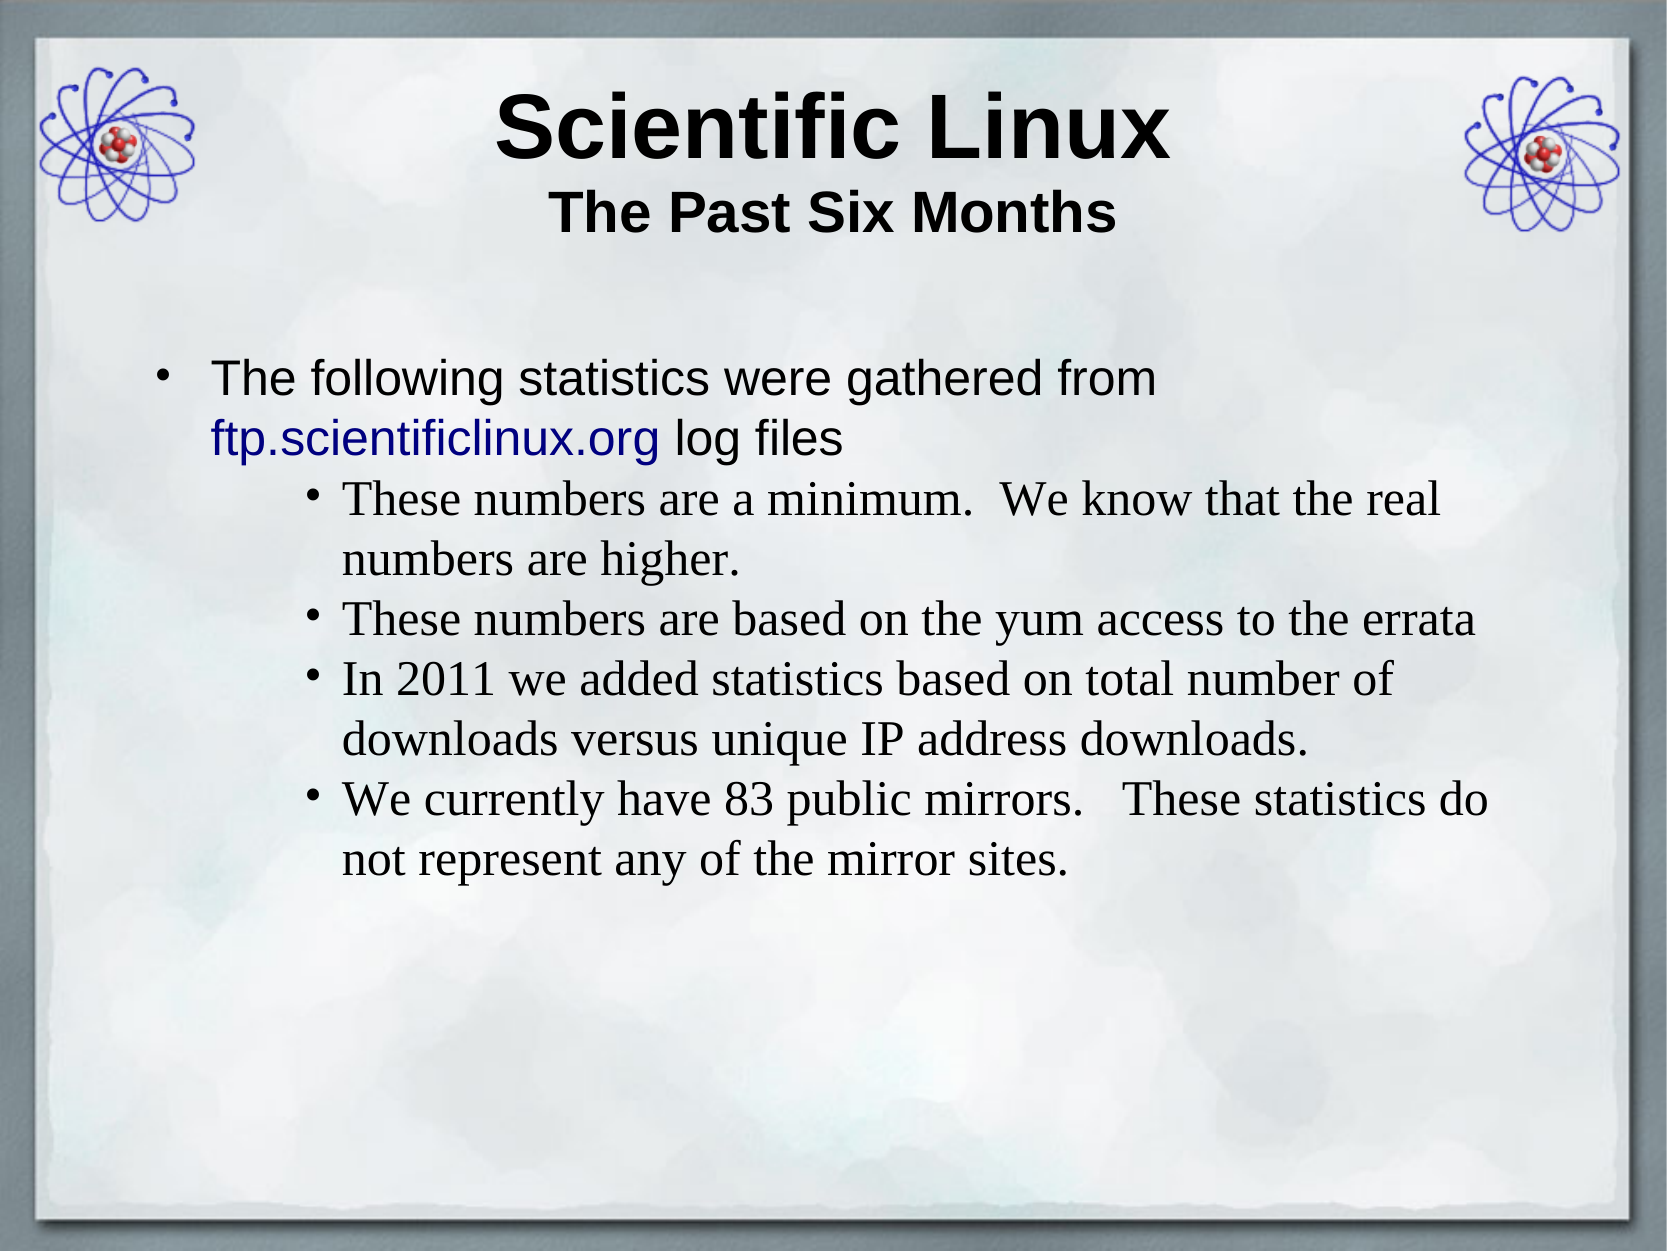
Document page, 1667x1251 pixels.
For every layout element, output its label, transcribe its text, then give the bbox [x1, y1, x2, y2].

text_box The following statistics were gathered from ftp.scientificlinux.org log files These numbers are a minimum. We know that the real numbers are higher. These numbers are based on the yum access to the errata In 2011 we added statistics based on total number of downloads versus unique IP address downloads. We currently have 83 public mirrors. These statistics do not represent any of the mirror sites. [139, 337, 1528, 1110]
title Scientific Linux The Past Six Months [289, 75, 1378, 246]
picture [0, 0, 1667, 1251]
